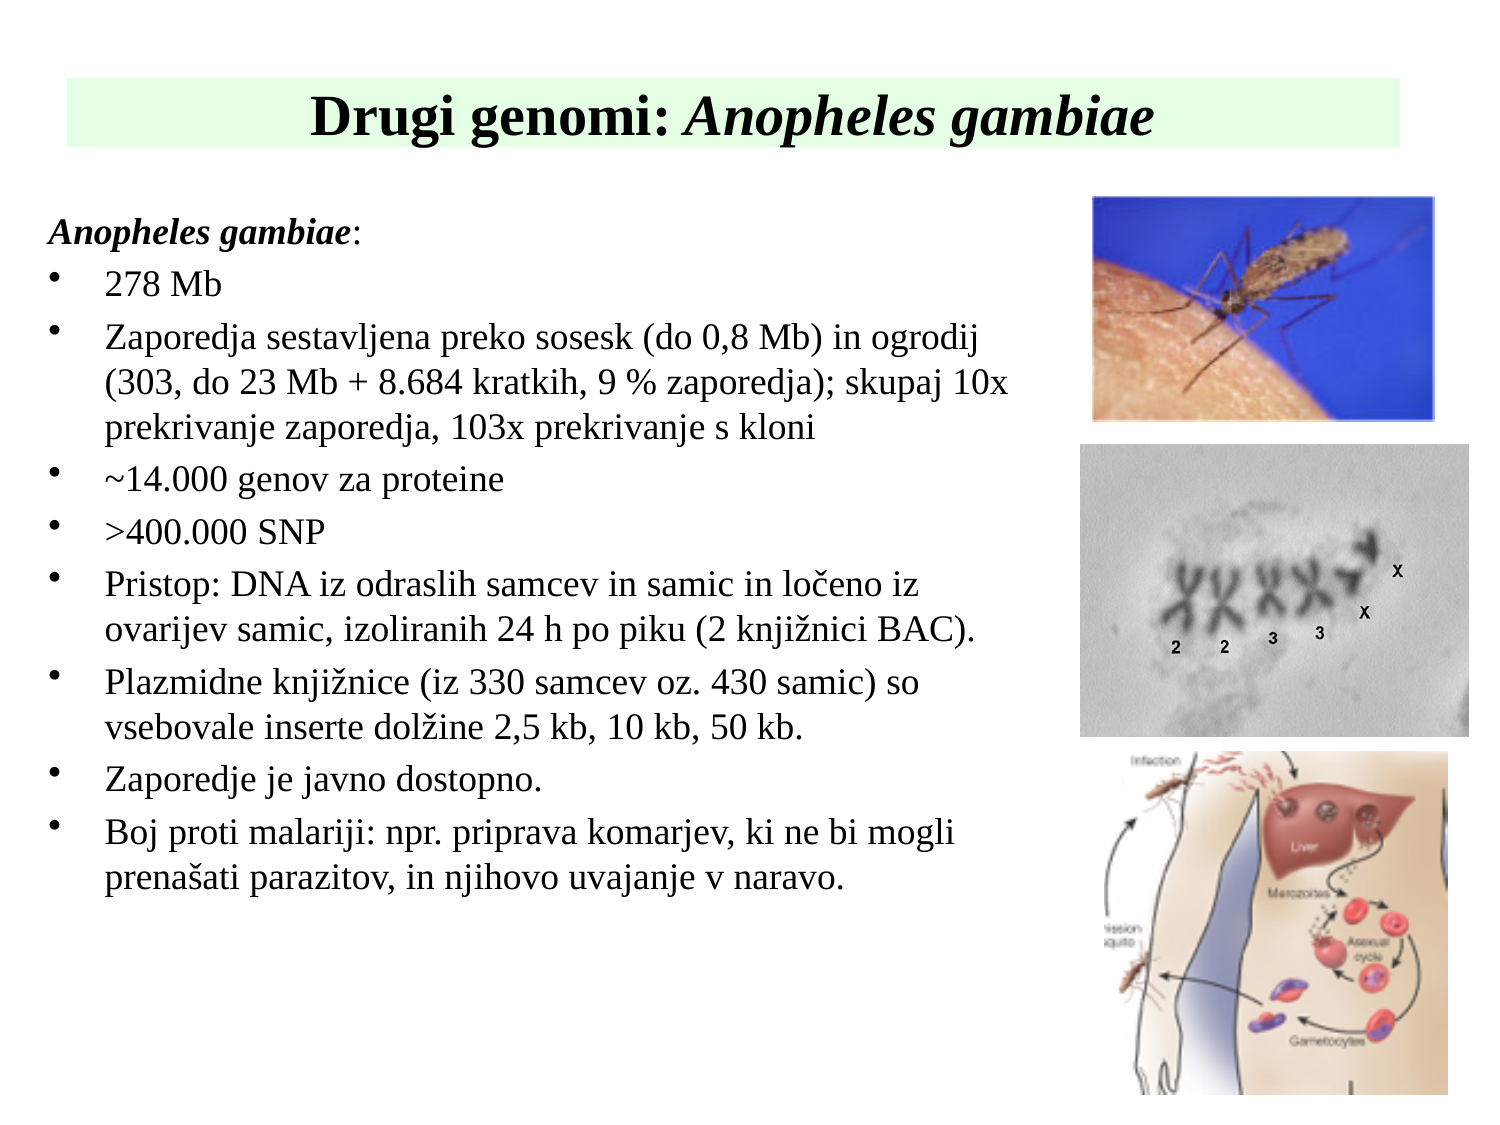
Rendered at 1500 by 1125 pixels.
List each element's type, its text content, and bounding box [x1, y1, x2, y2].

title Drugi genomi: Anopheles gambiae [66, 77, 1400, 148]
picture [1080, 444, 1469, 737]
picture [1104, 751, 1448, 1095]
picture [1092, 196, 1435, 422]
list Anopheles gambiae: 278 Mb Zaporedja sestavljena preko sosesk (do 0,8 Mb) in ogrodij (303, do 23 Mb + 8.684 kratkih, 9 % zaporedja); skupaj 10x prekrivanje zaporedja, 103x prekrivanje s kloni ~14.000 genov za proteine >400.000 SNP Pristop: DNA iz odraslih samcev in samic in ločeno iz ovarijev samic, izoliranih 24 h po piku (2 knjižnici BAC). Plazmidne knjižnice (iz 330 samcev oz. 430 samic) so vsebovale inserte dolžine 2,5 kb, 10 kb, 50 kb. Zaporedje je javno dostopno. Boj proti malariji: npr. priprava komarjev, ki ne bi mogli prenašati parazitov, in njihovo uvajanje v naravo. [33, 199, 1034, 953]
